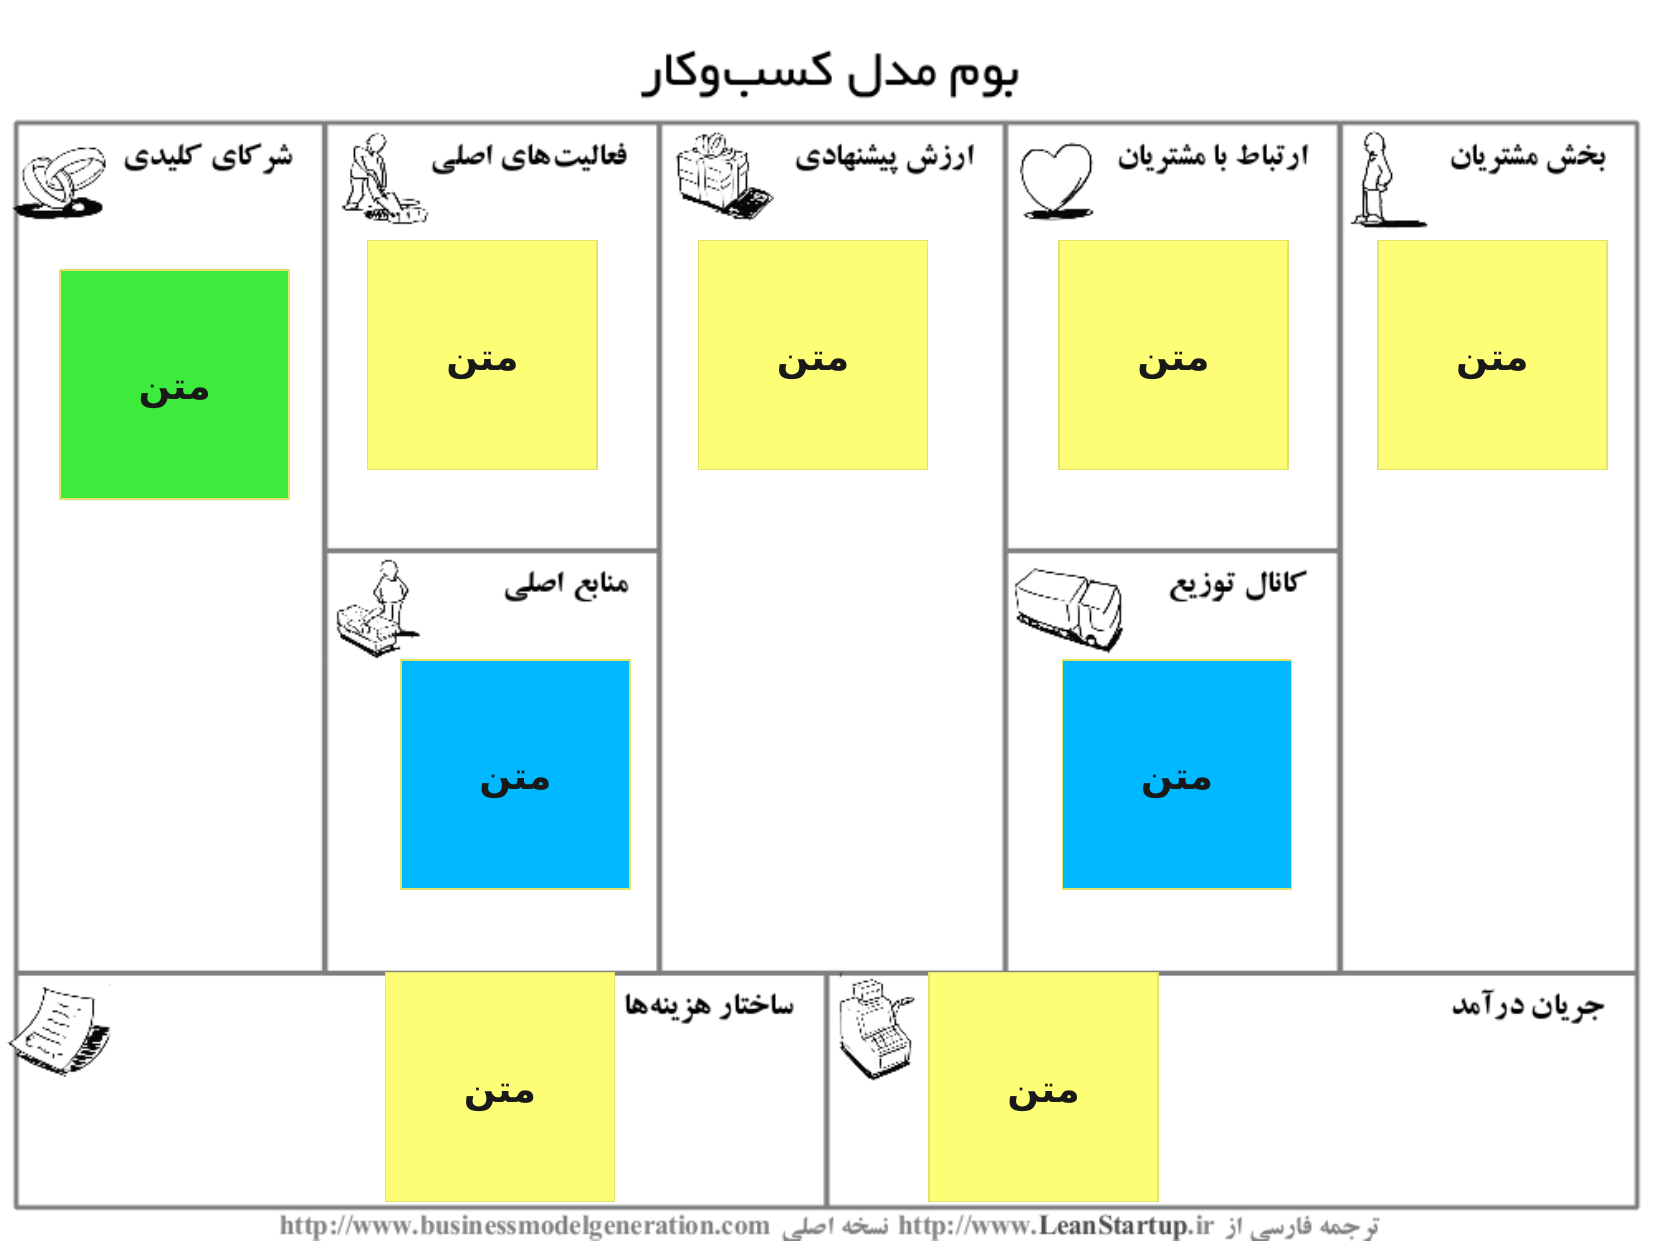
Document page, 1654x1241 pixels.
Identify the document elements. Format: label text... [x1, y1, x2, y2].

text_box متن [400, 660, 630, 890]
text_box متن [385, 972, 615, 1202]
text_box متن [1062, 660, 1292, 890]
text_box متن [1377, 240, 1608, 470]
text_box متن [367, 240, 597, 470]
text_box متن [928, 972, 1159, 1202]
text_box متن [60, 270, 290, 500]
text_box متن [698, 240, 928, 470]
picture [0, 0, 1654, 1241]
text_box متن [1058, 240, 1288, 470]
